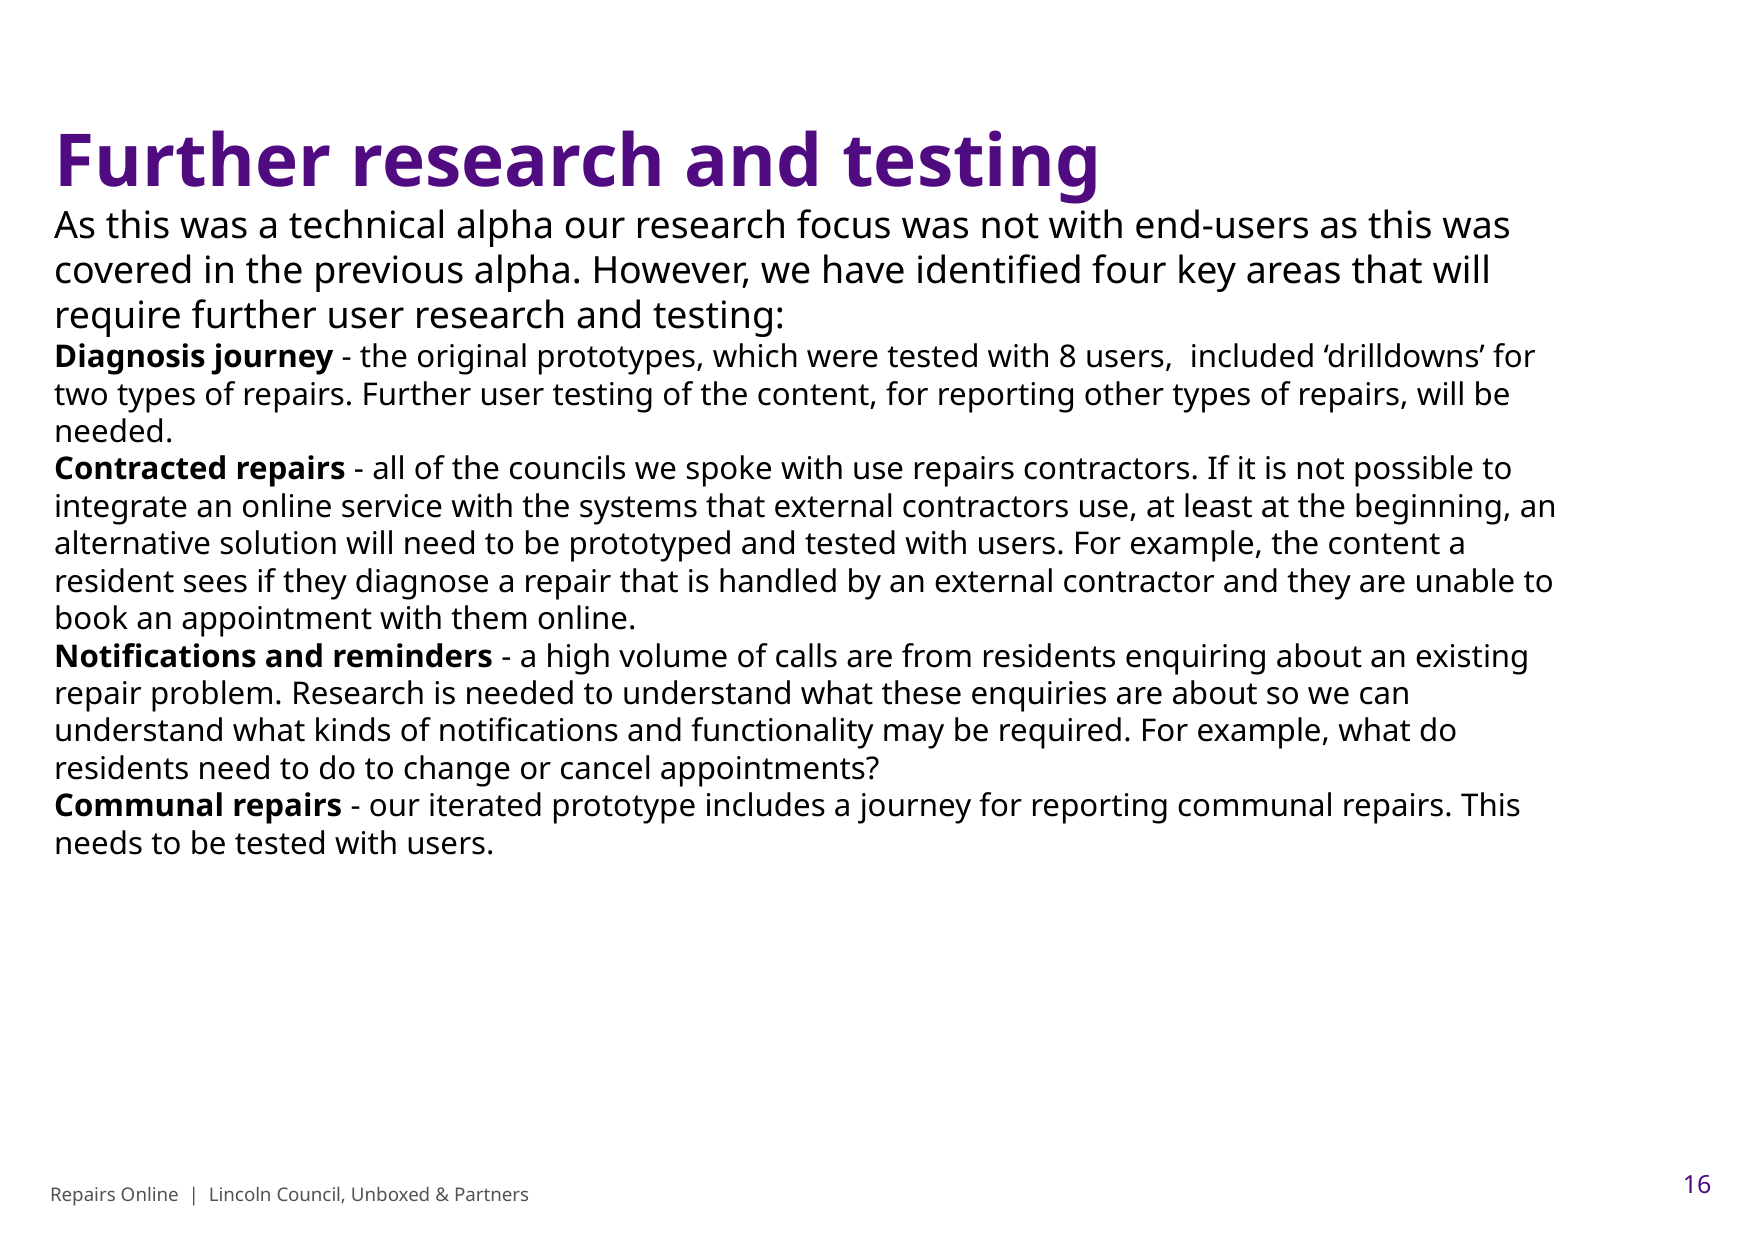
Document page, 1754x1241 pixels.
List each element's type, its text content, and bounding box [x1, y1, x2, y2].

title Further research and testing As this was a technical alpha our research focus was not with end-users as this was covered in the previous alpha. However, we have identified four key areas that will require further user research and testing: Diagnosis journey - the original prototypes, which were tested with 8 users, included ‘drilldowns’ for two types of repairs. Further user testing of the content, for reporting other types of repairs, will be needed. Contracted repairs - all of the councils we spoke with use repairs contractors. If it is not possible to integrate an online service with the systems that external contractors use, at least at the beginning, an alternative solution will need to be prototyped and tested with users. For example, the content a resident sees if they diagnose a repair that is handled by an external contractor and they are unable to book an appointment with them online. Notifications and reminders - a high volume of calls are from residents enquiring about an existing repair problem. Research is needed to understand what these enquiries are about so we can understand what kinds of notifications and functionality may be required. For example, what do residents need to do to change or cancel appointments? Communal repairs - our iterated prototype includes a journey for reporting communal repairs. This needs to be tested with users. [35, 94, 1605, 1074]
slide_number <number> [1625, 1138, 1731, 1234]
